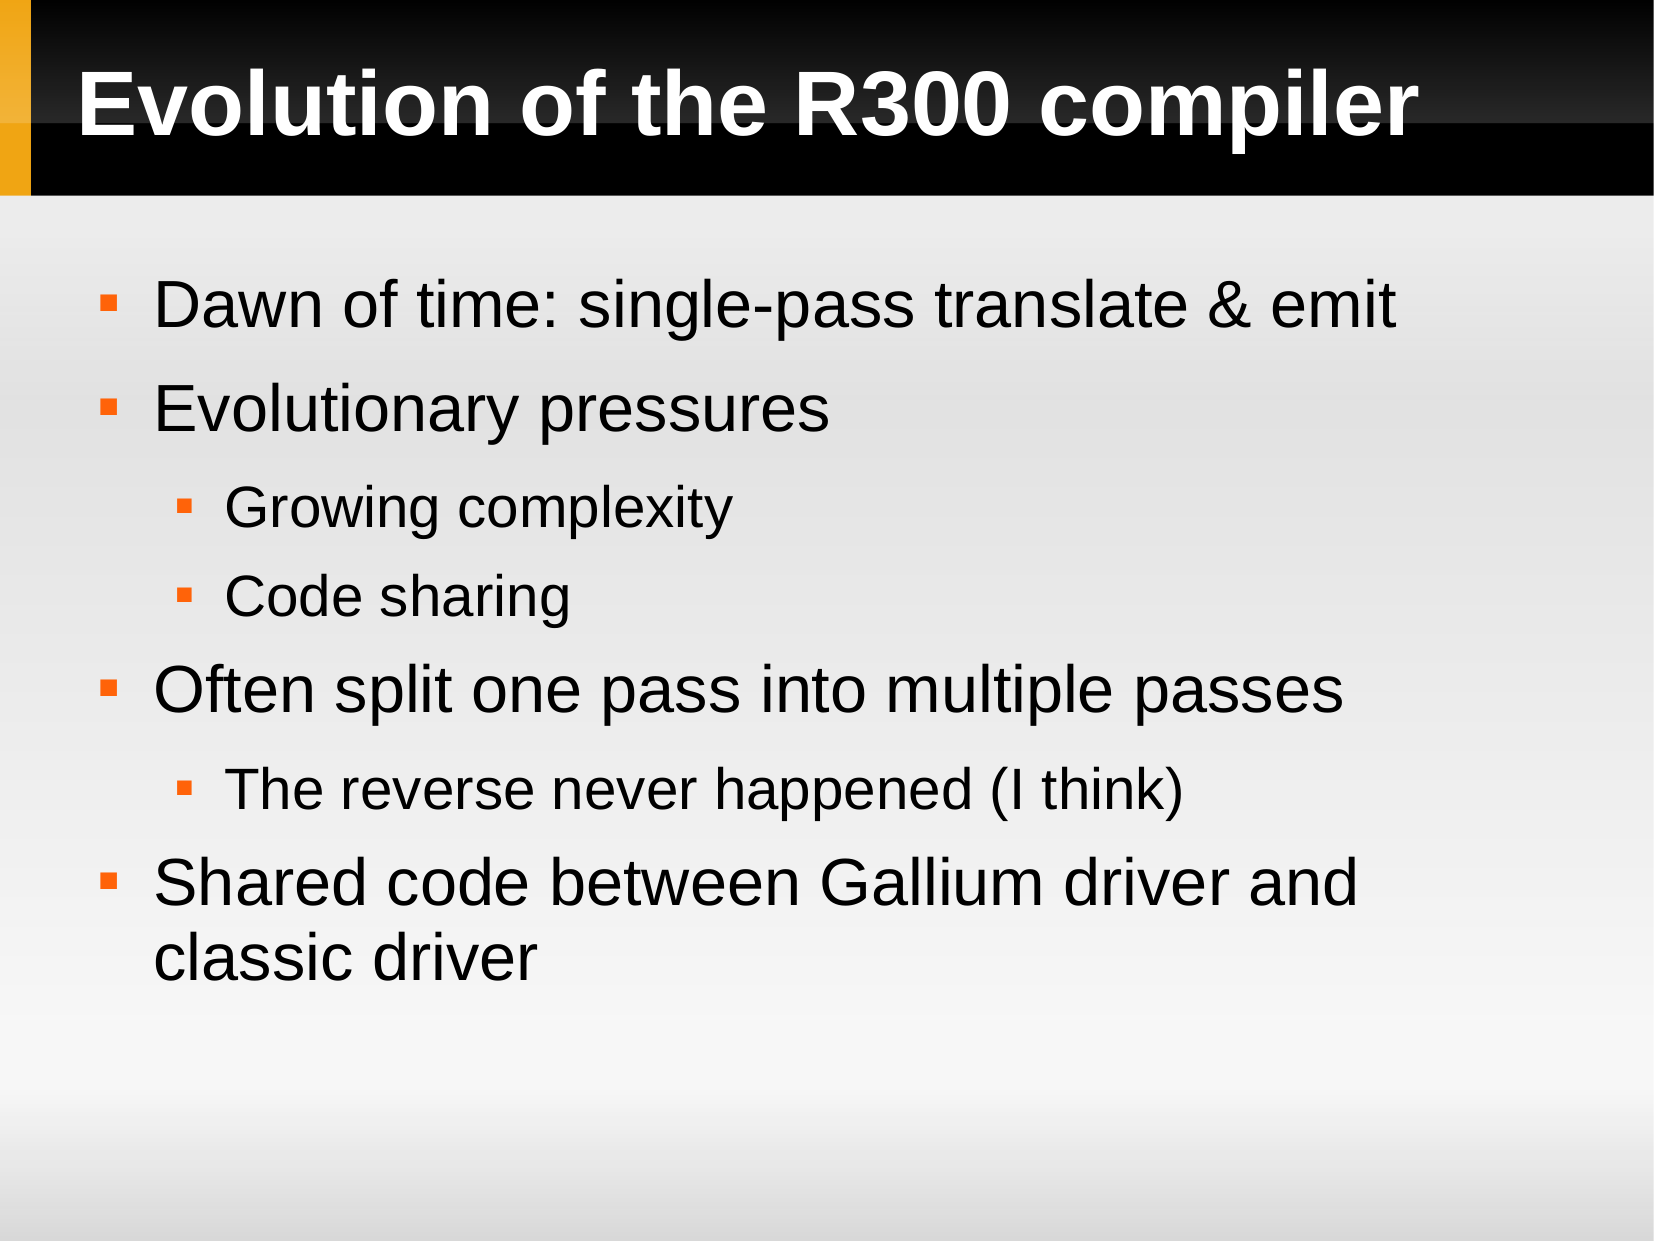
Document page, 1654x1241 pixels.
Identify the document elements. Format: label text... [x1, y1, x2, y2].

list Dawn of time: single-pass translate & emit Evolutionary pressures Growing complexity Code sharing Often split one pass into multiple passes The reverse never happened (I think) Shared code between Gallium driver and classic driver [82, 266, 1571, 1071]
title Evolution of the R300 compiler [76, 7, 1565, 200]
picture [0, 0, 1654, 1241]
